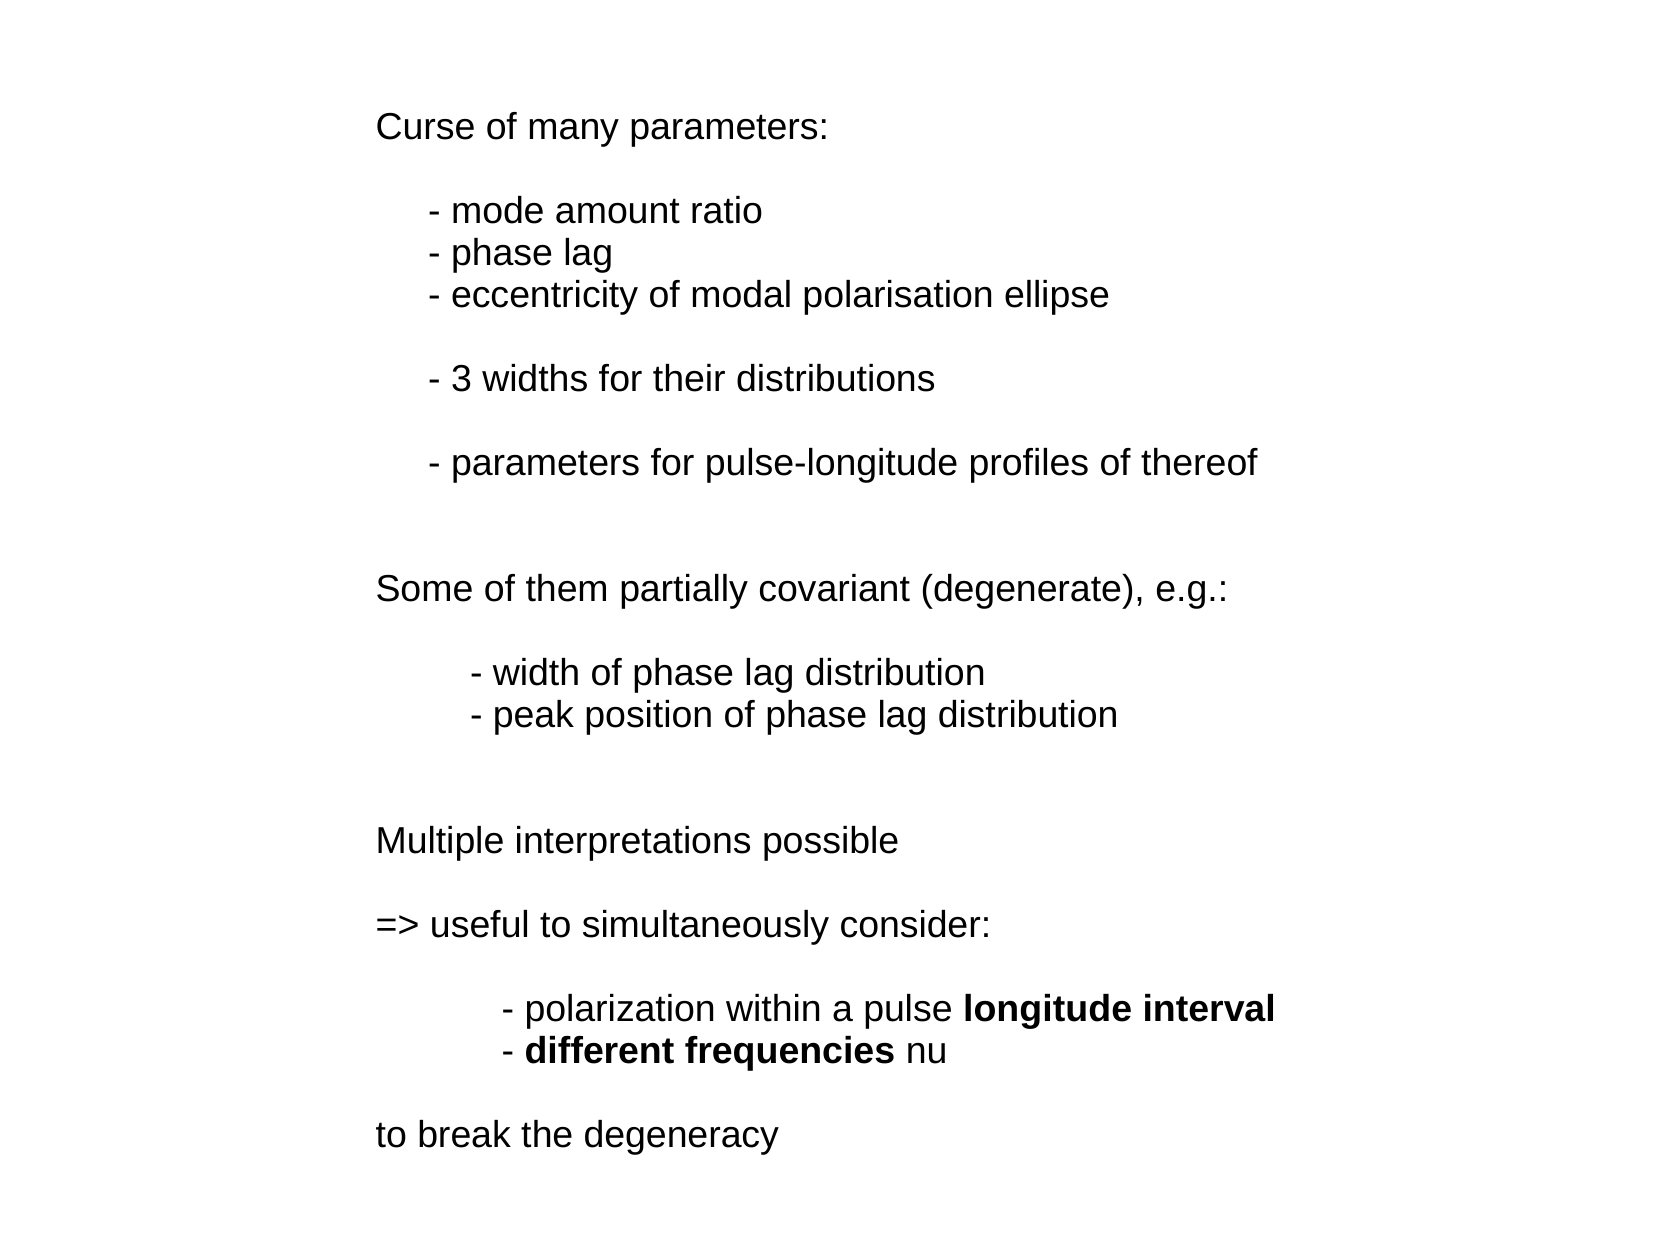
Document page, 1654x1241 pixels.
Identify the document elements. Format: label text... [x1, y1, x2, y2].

text_box Curse of many parameters: - mode amount ratio - phase lag - eccentricity of modal polarisation ellipse - 3 widths for their distributions - parameters for pulse-longitude profiles of thereof Some of them partially covariant (degenerate), e.g.: - width of phase lag distribution - peak position of phase lag distribution Multiple interpretations possible => useful to simultaneously consider: - polarization within a pulse longitude interval - different frequencies nu to break the degeneracy [360, 97, 1292, 1205]
